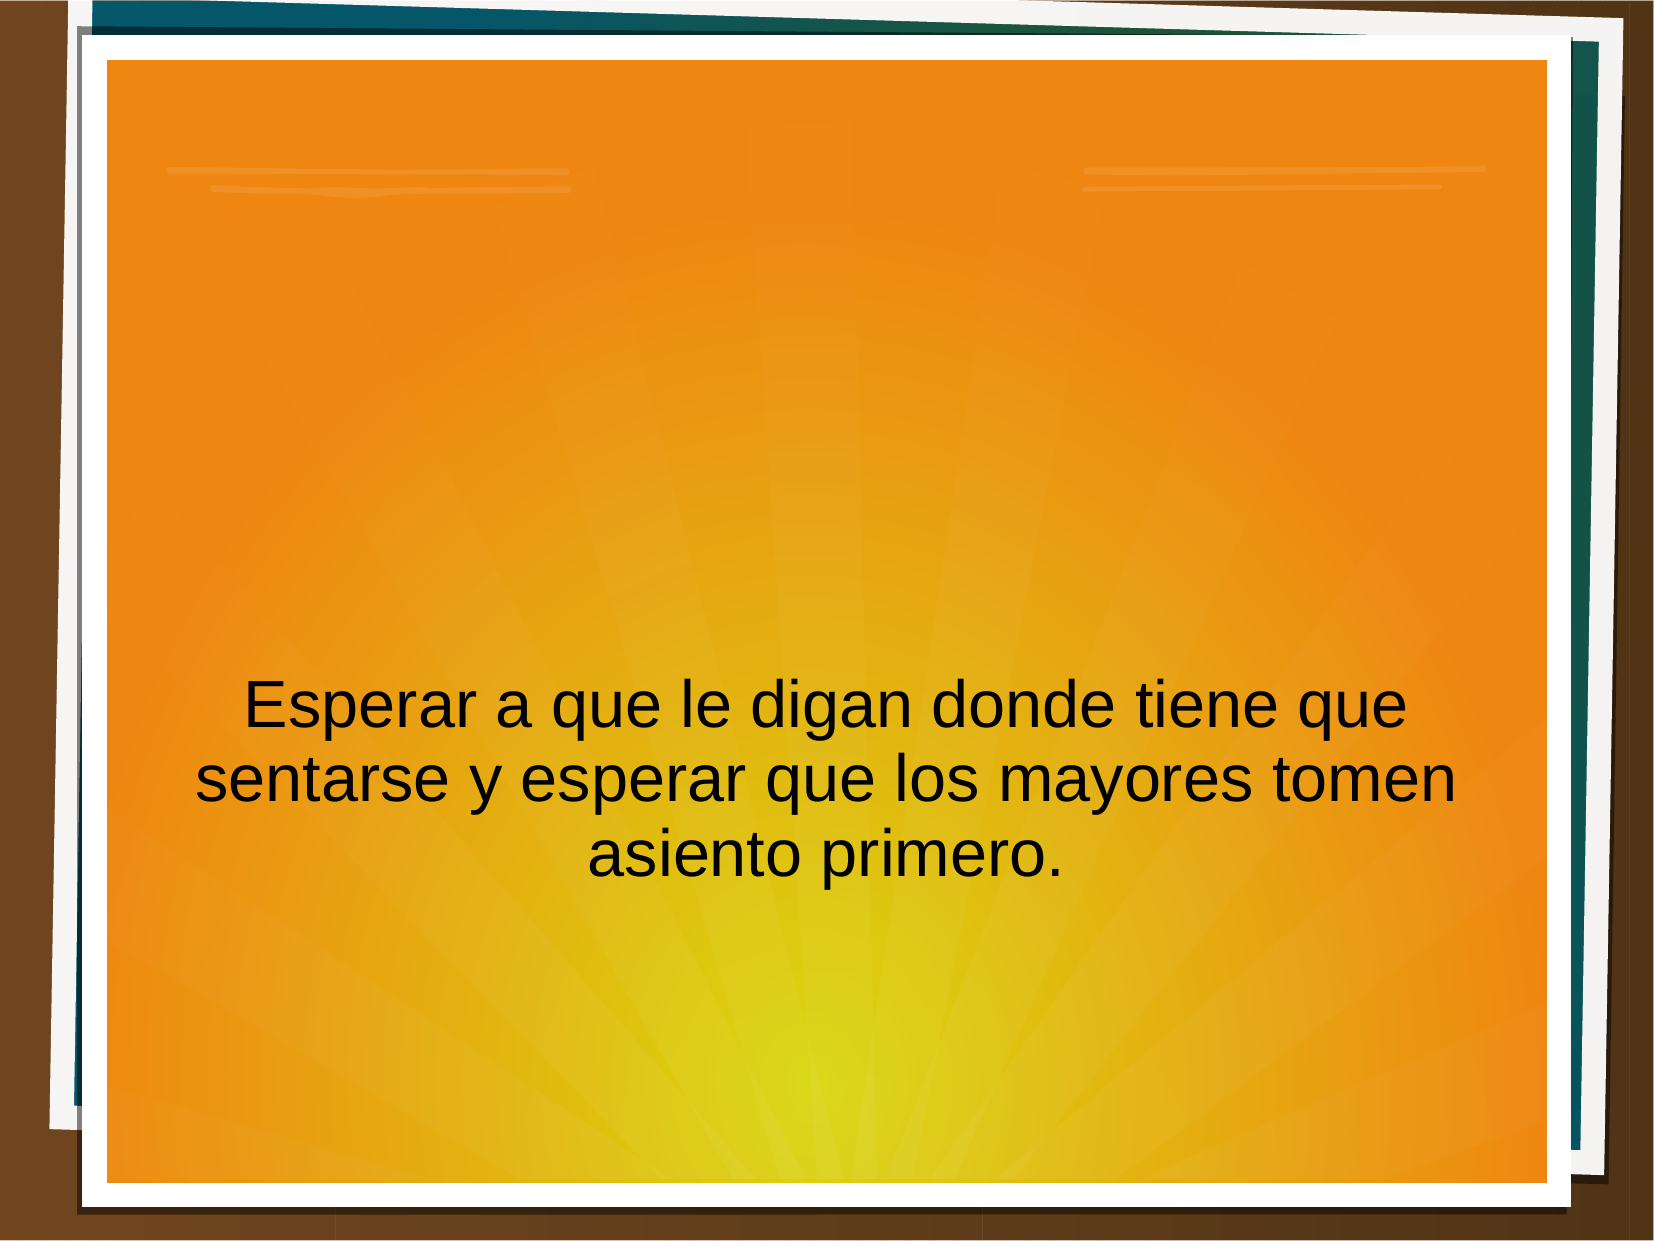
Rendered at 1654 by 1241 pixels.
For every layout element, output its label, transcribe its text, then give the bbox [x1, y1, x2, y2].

subtitle Esperar a que le digan donde tiene que sentarse y esperar que los mayores tomen asiento primero. [162, 299, 1492, 1241]
